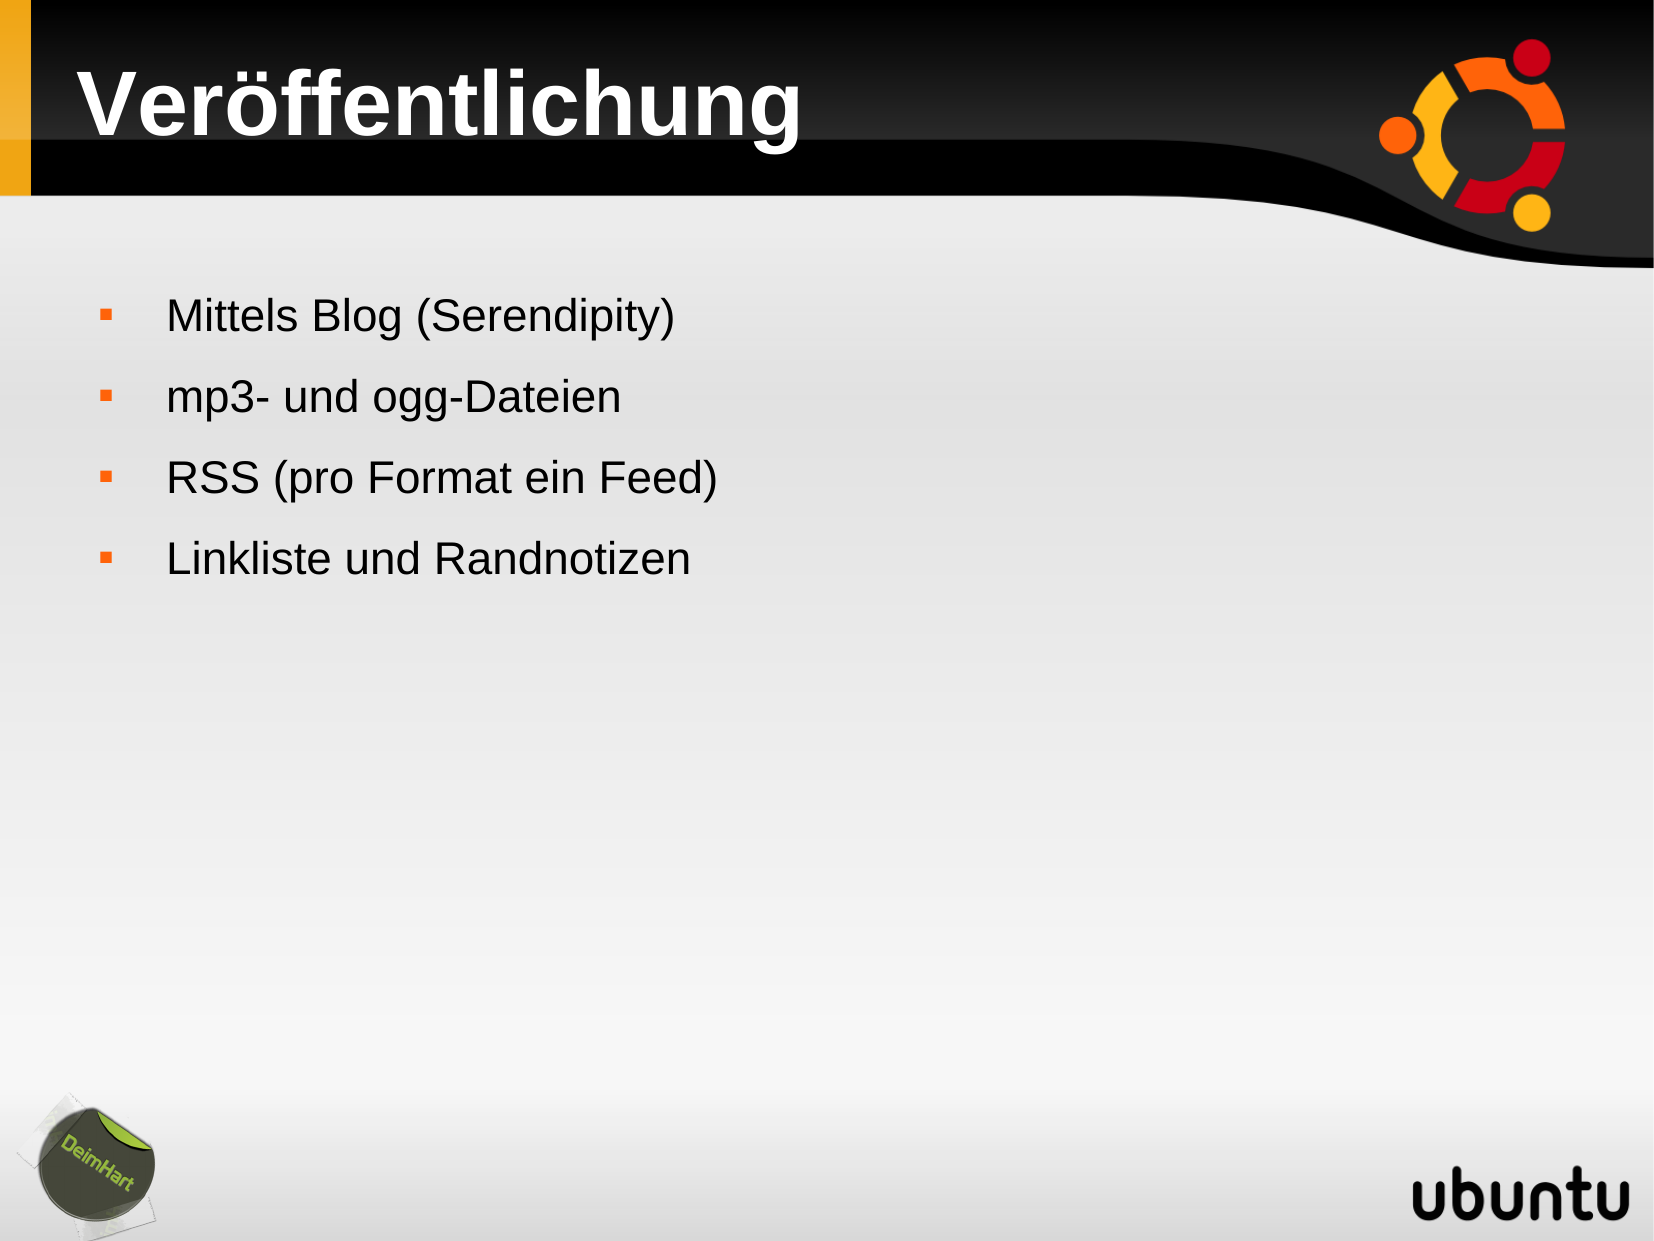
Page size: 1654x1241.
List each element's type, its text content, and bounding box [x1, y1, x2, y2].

title Veröffentlichung [76, 0, 1565, 208]
picture [0, 0, 1654, 1241]
list Mittels Blog (Serendipity) mp3- und ogg-Dateien RSS (pro Format ein Feed) Linkliste und Randnotizen [82, 290, 1571, 1109]
